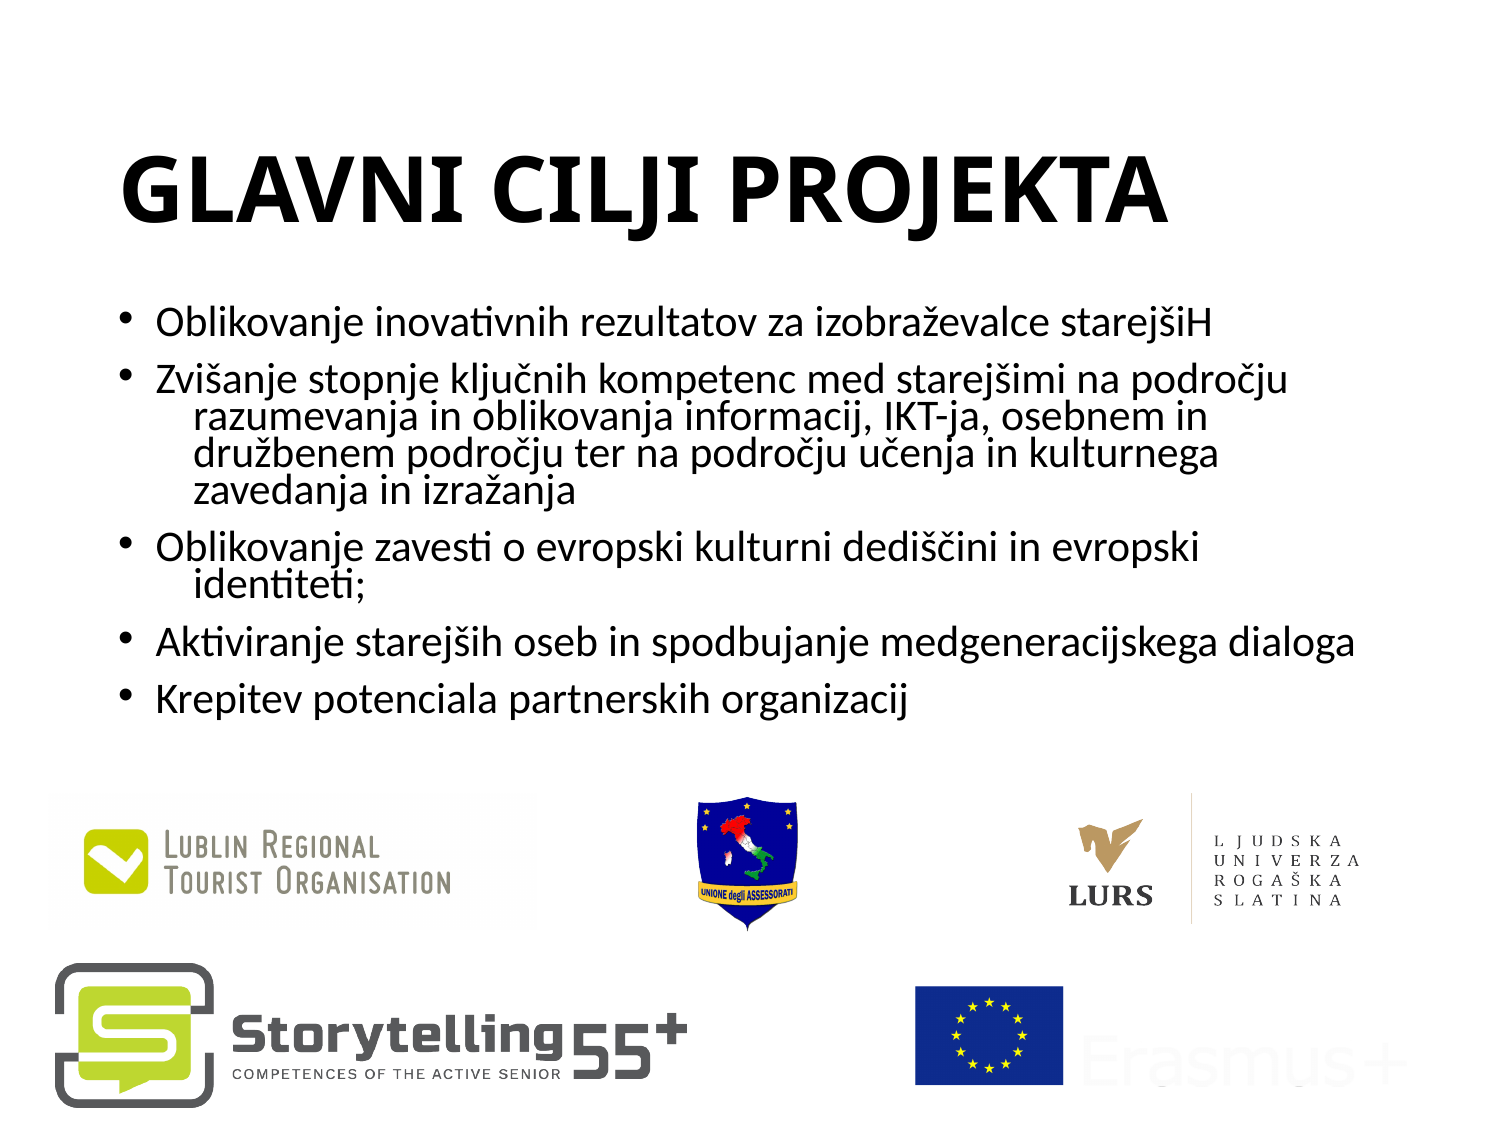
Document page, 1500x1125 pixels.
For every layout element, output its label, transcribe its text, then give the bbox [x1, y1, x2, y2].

picture [48, 793, 537, 930]
text_box [0, 777, 1500, 947]
picture [677, 790, 823, 937]
picture [886, 957, 1435, 1114]
picture [1069, 793, 1359, 924]
picture [55, 963, 687, 1108]
title GLAVNI CILJI PROJEKTA [103, 107, 1397, 278]
list Oblikovanje inovativnih rezultatov za izobraževalce starejšiH Zvišanje stopnje ključnih kompetenc med starejšimi na področju razumevanja in oblikovanja informacij, IKT-ja, osebnem in družbenem področju ter na področju učenja in kulturnega zavedanja in izražanja Oblikovanje zavesti o evropski kulturni dediščini in evropski identiteti; Aktiviranje starejših oseb in spodbujanje medgeneracijskega dialoga Krepitev potenciala partnerskih organizacij [103, 299, 1397, 771]
